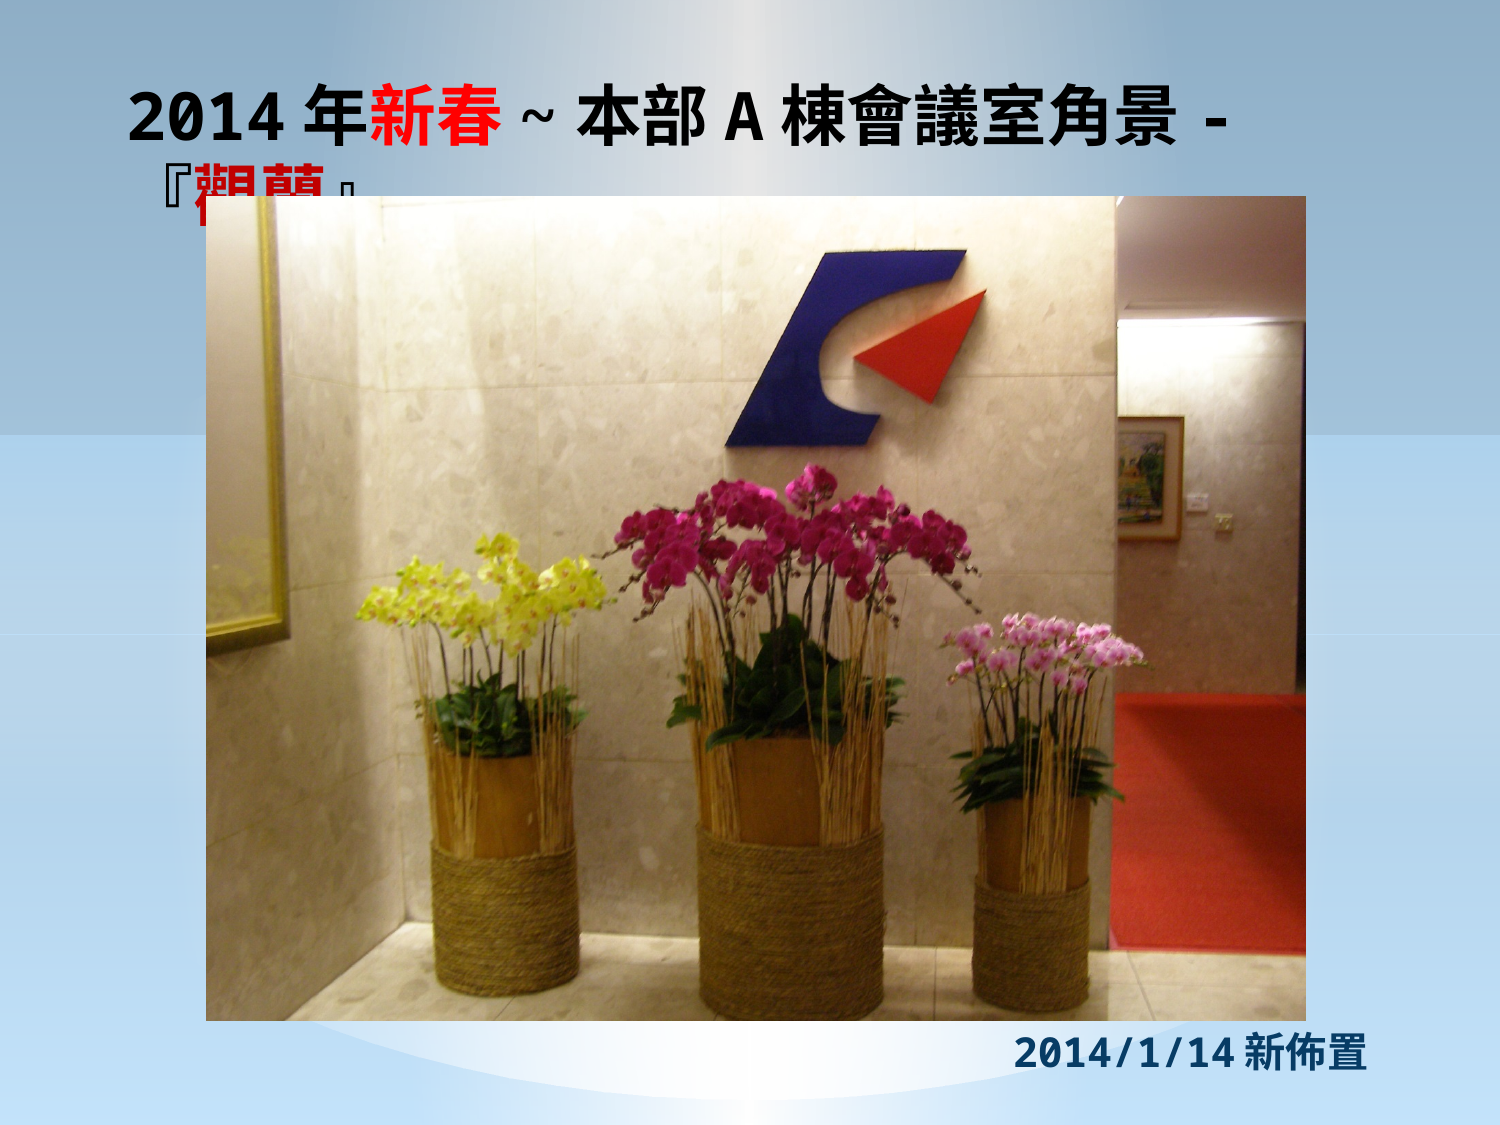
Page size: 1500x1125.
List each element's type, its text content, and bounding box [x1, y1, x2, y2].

text_box 2014年新春~本部A棟會議室角景-『觀蘭』 [112, 66, 1400, 242]
picture [206, 196, 1306, 1021]
subtitle 2014/1/14新佈置 [998, 1019, 1412, 1125]
